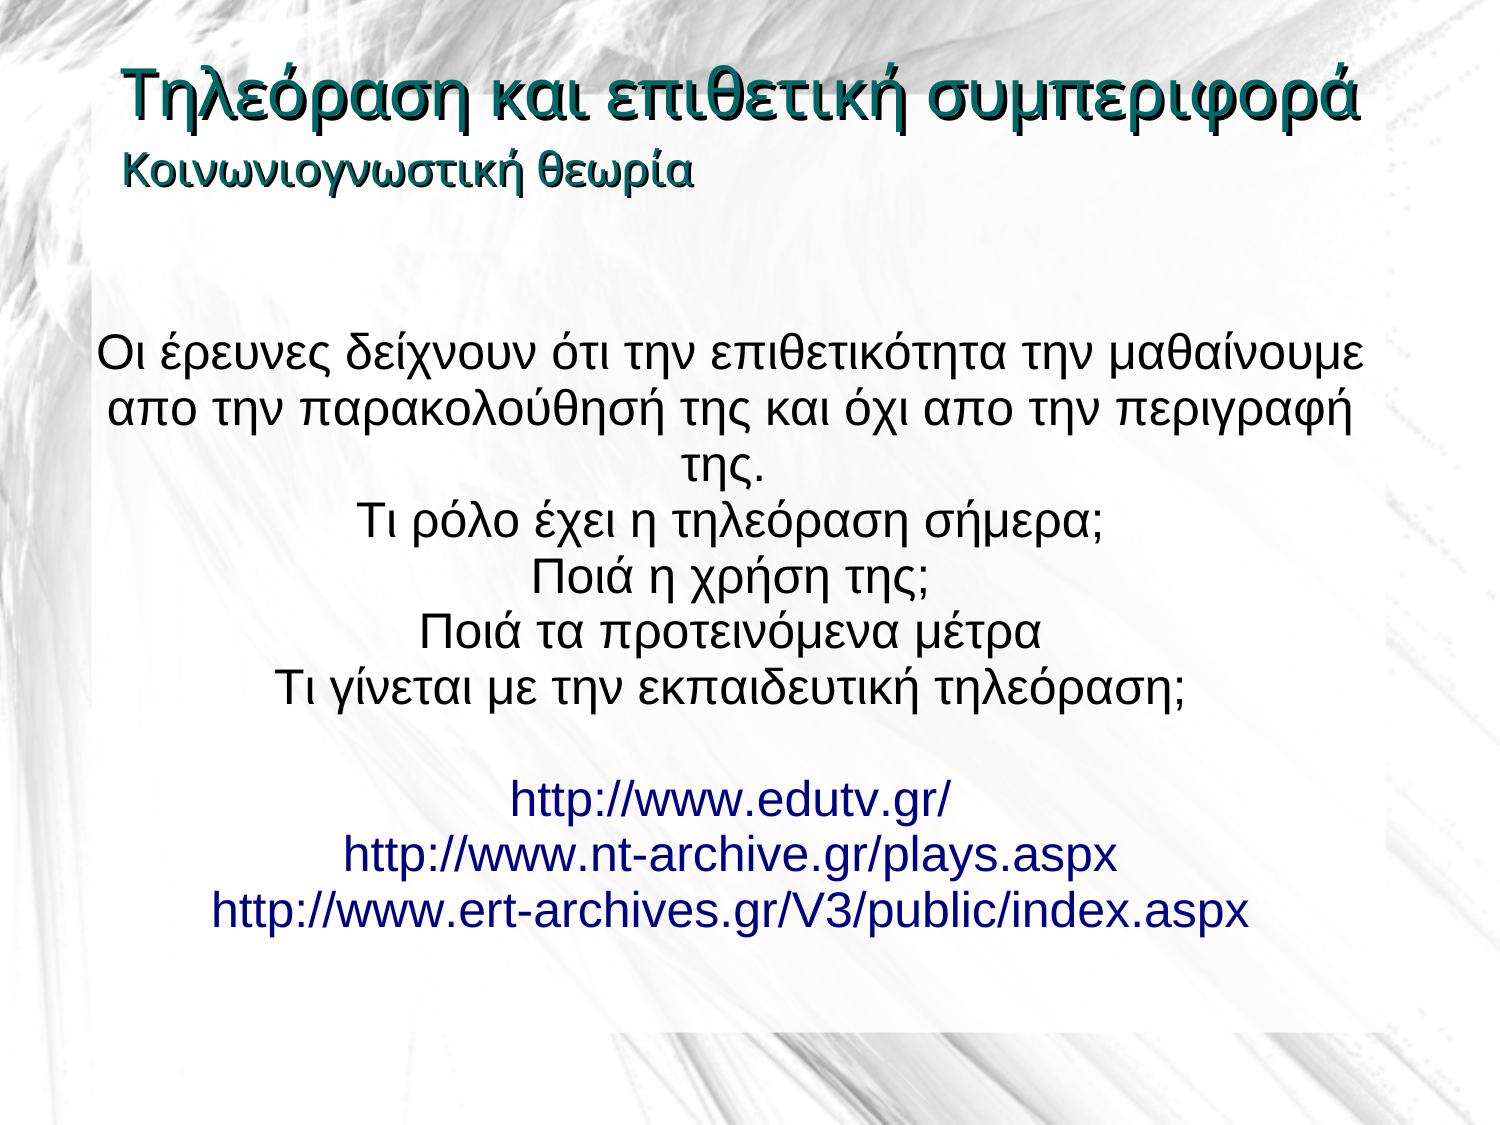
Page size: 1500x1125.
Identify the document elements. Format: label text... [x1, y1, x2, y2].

title Τηλεόραση και επιθετική συμπεριφορά Κοινωνιογνωστική θεωρία [120, 53, 1380, 191]
picture [0, 0, 1500, 1125]
subtitle Οι έρευνες δείχνουν ότι την επιθετικότητα την μαθαίνουμε απο την παρακολούθησή της και όχι απο την περιγραφή της. Τι ρόλο έχει η τηλεόραση σήμερα; Ποιά η χρήση της; Ποιά τα προτεινόμενα μέτρα Τι γίνεται με την εκπαιδευτική τηλεόραση; http://www.edutv.gr/ http://www.nt-archive.gr/plays.aspx http://www.ert-archives.gr/V3/public/index.aspx [71, 324, 1390, 994]
